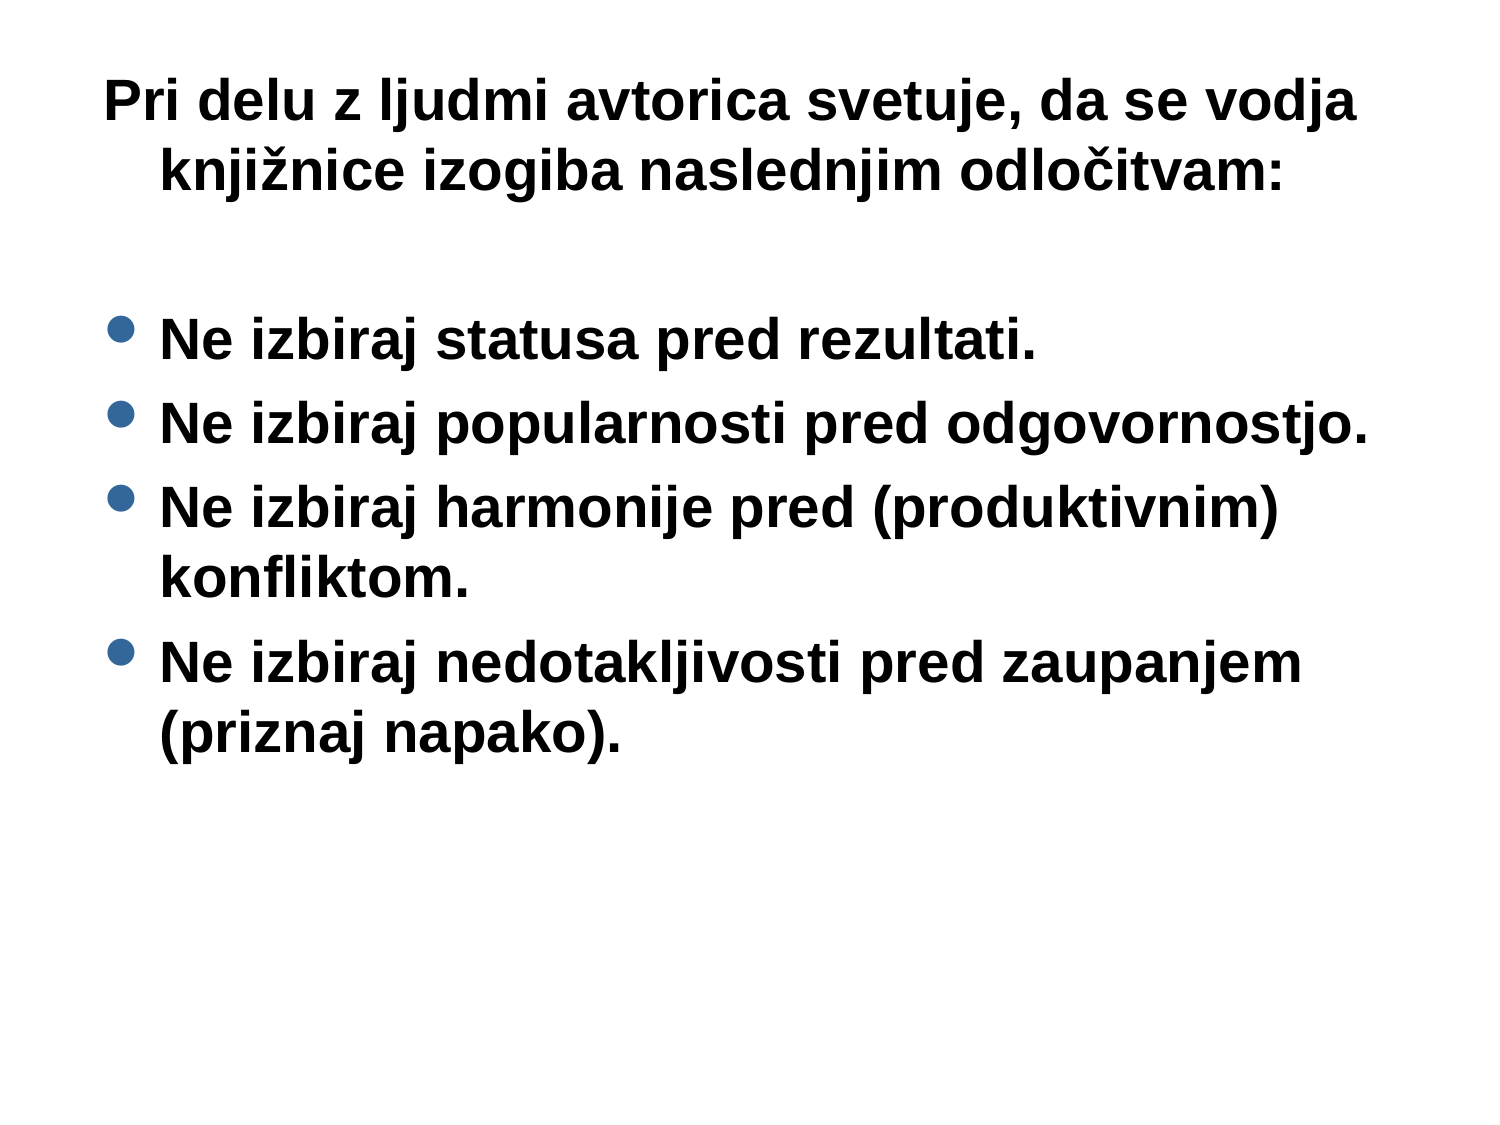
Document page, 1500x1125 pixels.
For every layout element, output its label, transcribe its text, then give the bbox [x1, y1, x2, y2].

list Pri delu z ljudmi avtorica svetuje, da se vodja knjižnice izogiba naslednjim odločitvam: Ne izbiraj statusa pred rezultati. Ne izbiraj popularnosti pred odgovornostjo. Ne izbiraj harmonije pred (produktivnim) konfliktom. Ne izbiraj nedotakljivosti pred zaupanjem (priznaj napako). [88, 54, 1388, 988]
